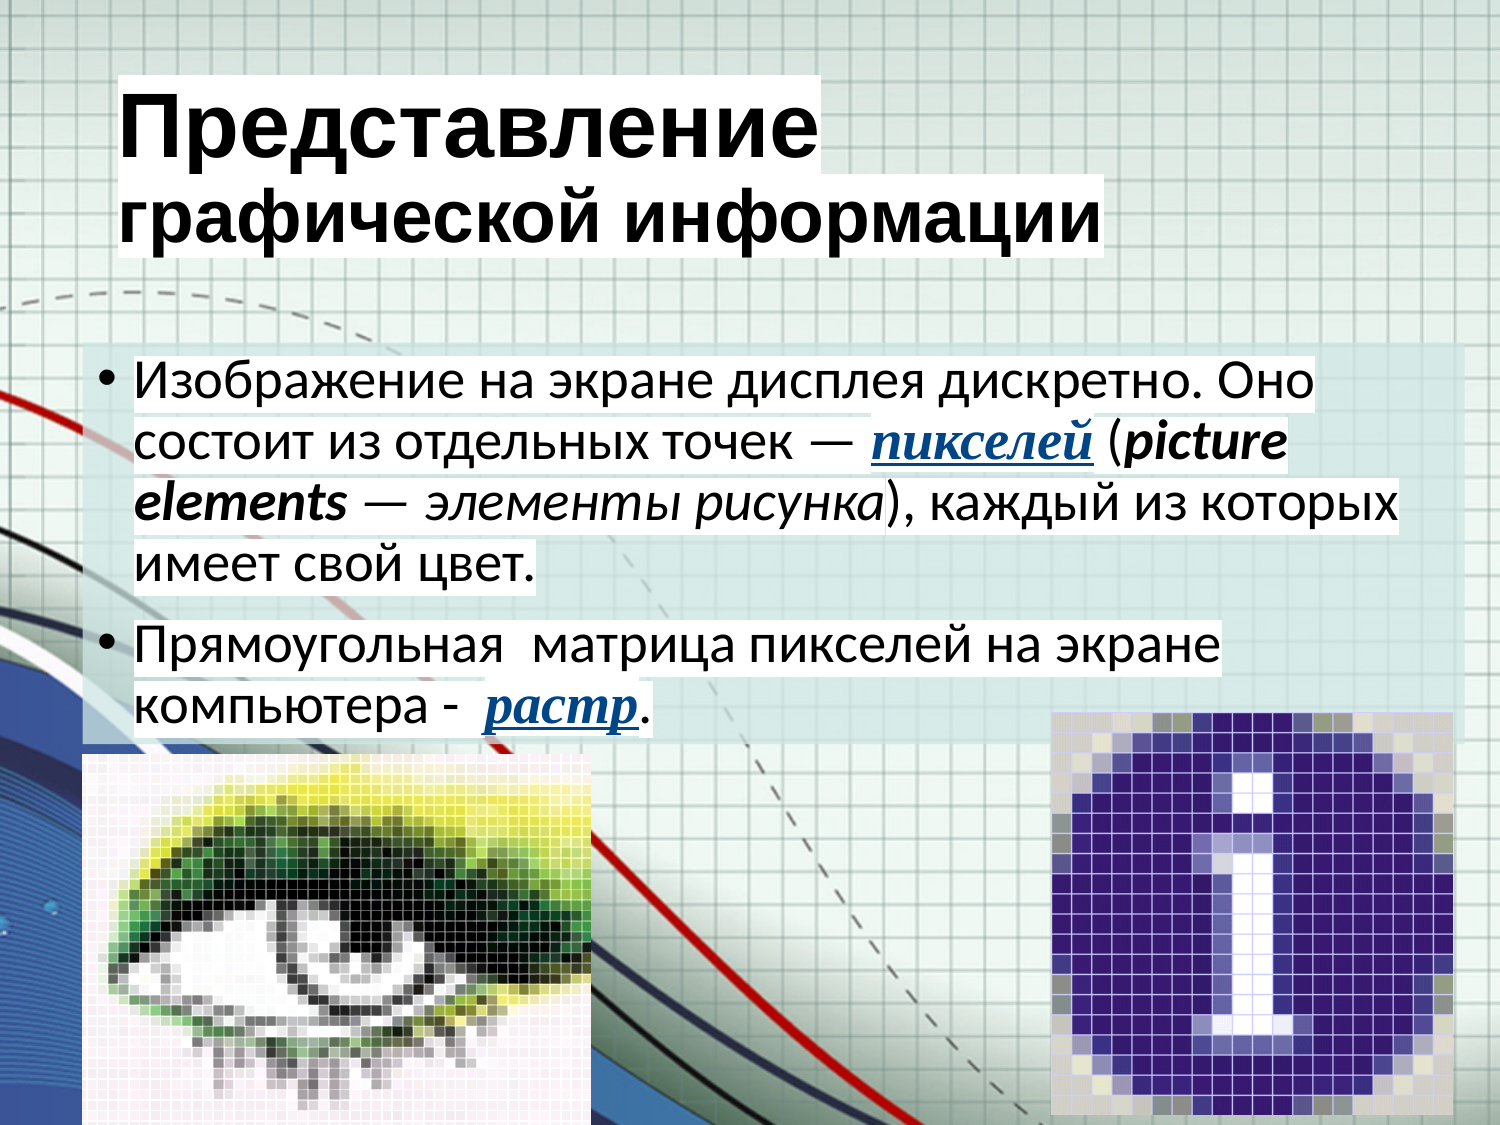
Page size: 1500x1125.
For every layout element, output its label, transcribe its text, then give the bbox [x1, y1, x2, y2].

list Изображение на экране дисплея дискретно. Оно состоит из отдельных точек — пикселей (picture elements — элементы рисунка), каждый из которых имеет свой цвет. Прямоугольная матрица пикселей на экране компьютера - растр. [82, 342, 1465, 745]
picture [0, 0, 1500, 1125]
title Представление графической информации [103, 59, 1397, 278]
